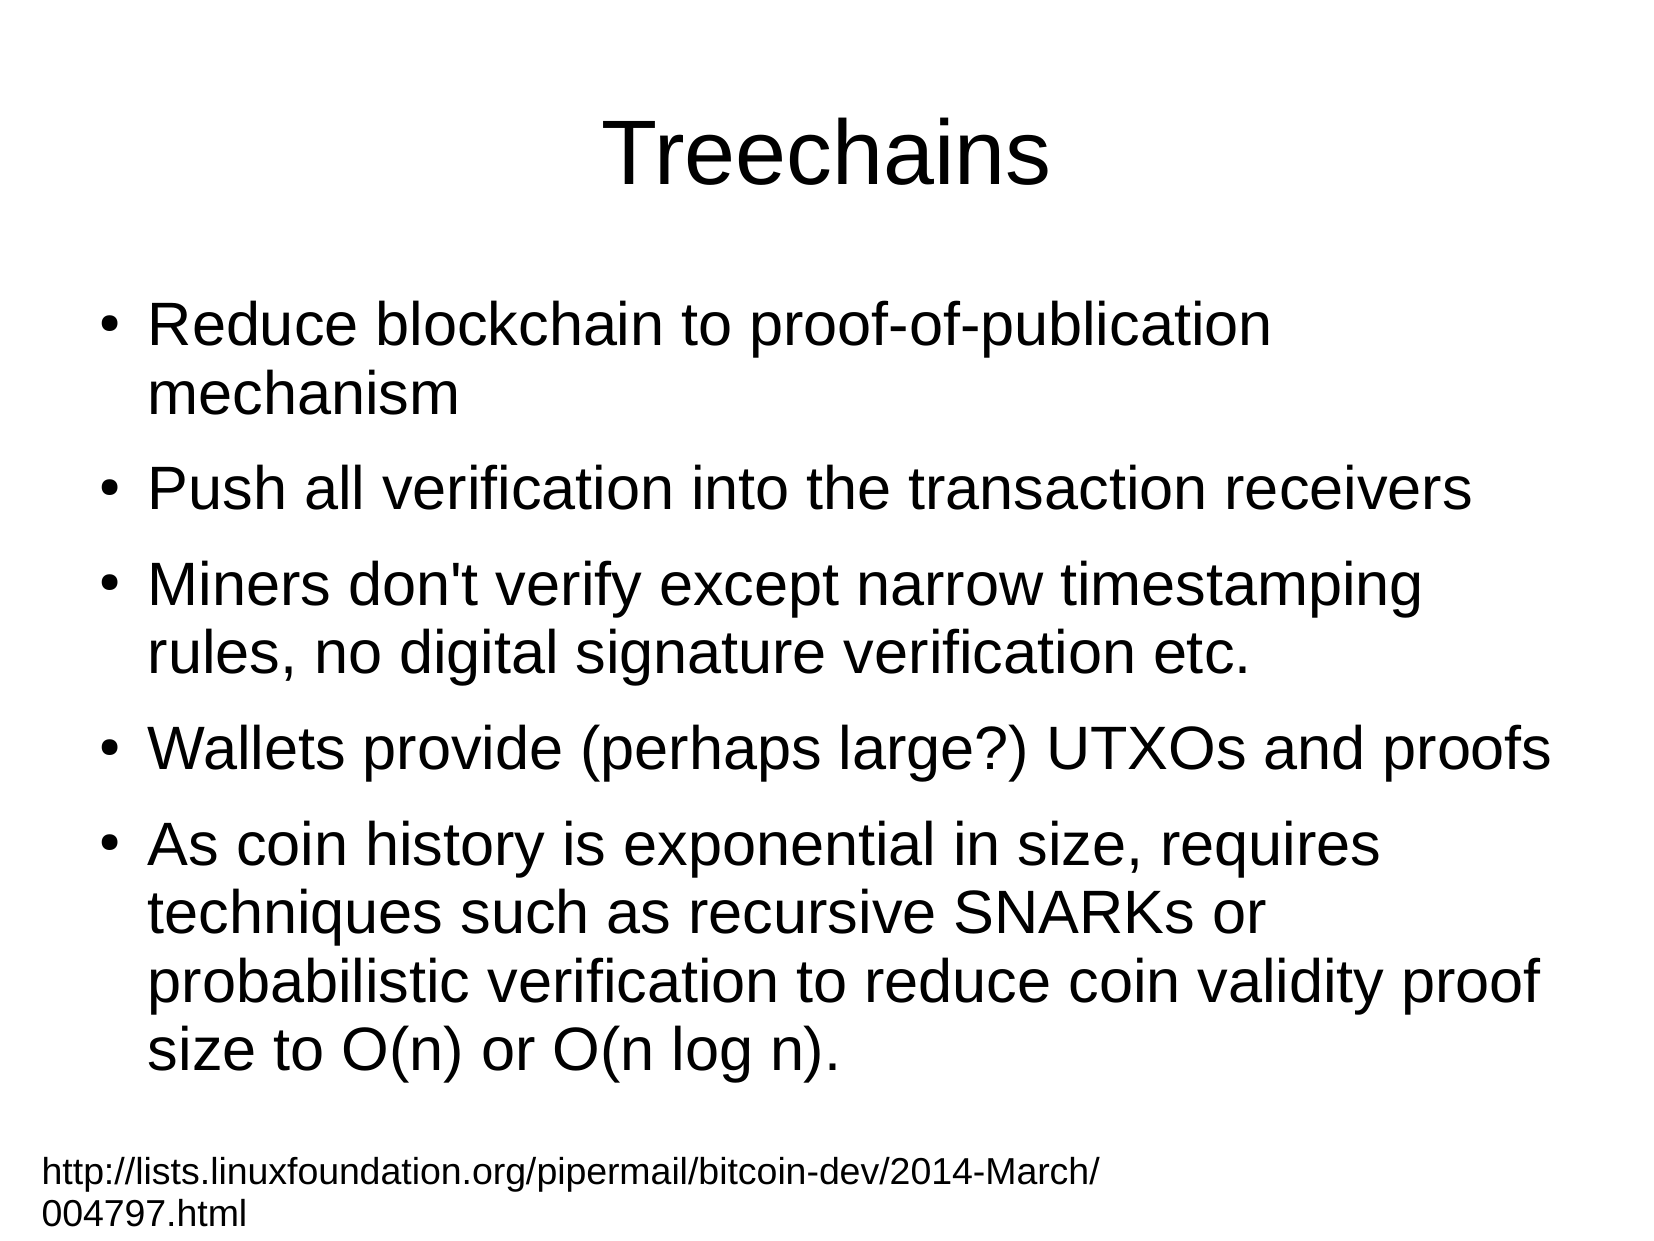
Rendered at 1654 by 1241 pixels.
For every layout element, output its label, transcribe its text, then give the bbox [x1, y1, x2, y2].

list Reduce blockchain to proof-of-publication mechanism Push all verification into the transaction receivers Miners don't verify except narrow timestamping rules, no digital signature verification etc. Wallets provide (perhaps large?) UTXOs and proofs As coin history is exponential in size, requires techniques such as recursive SNARKs or probabilistic verification to reduce coin validity proof size to O(n) or O(n log n). [82, 290, 1571, 1096]
title Treechains [82, 49, 1571, 257]
text_box http://lists.linuxfoundation.org/pipermail/bitcoin-dev/2014-March/004797.html [26, 1143, 1321, 1201]
